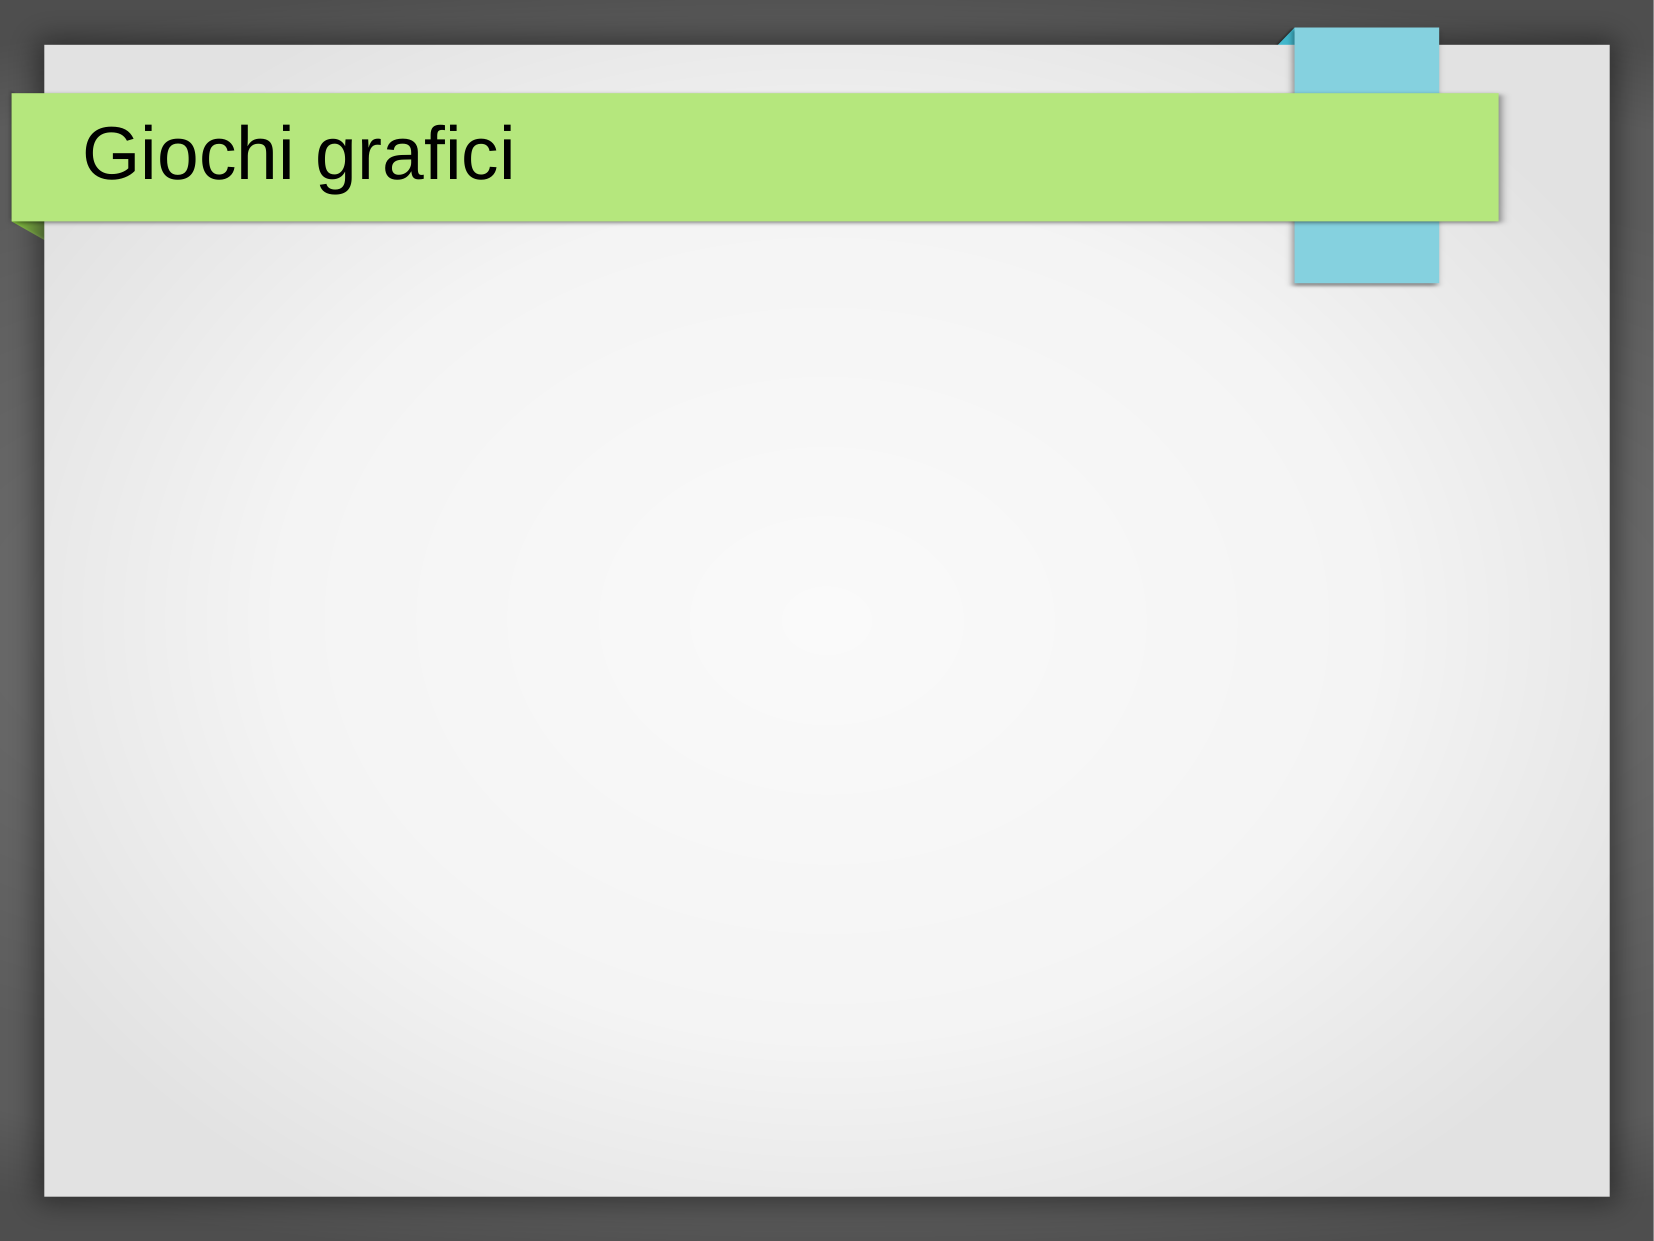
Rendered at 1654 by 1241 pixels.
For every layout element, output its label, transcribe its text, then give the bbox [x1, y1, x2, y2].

title Giochi grafici [82, 94, 1264, 213]
picture [0, 0, 1654, 1241]
